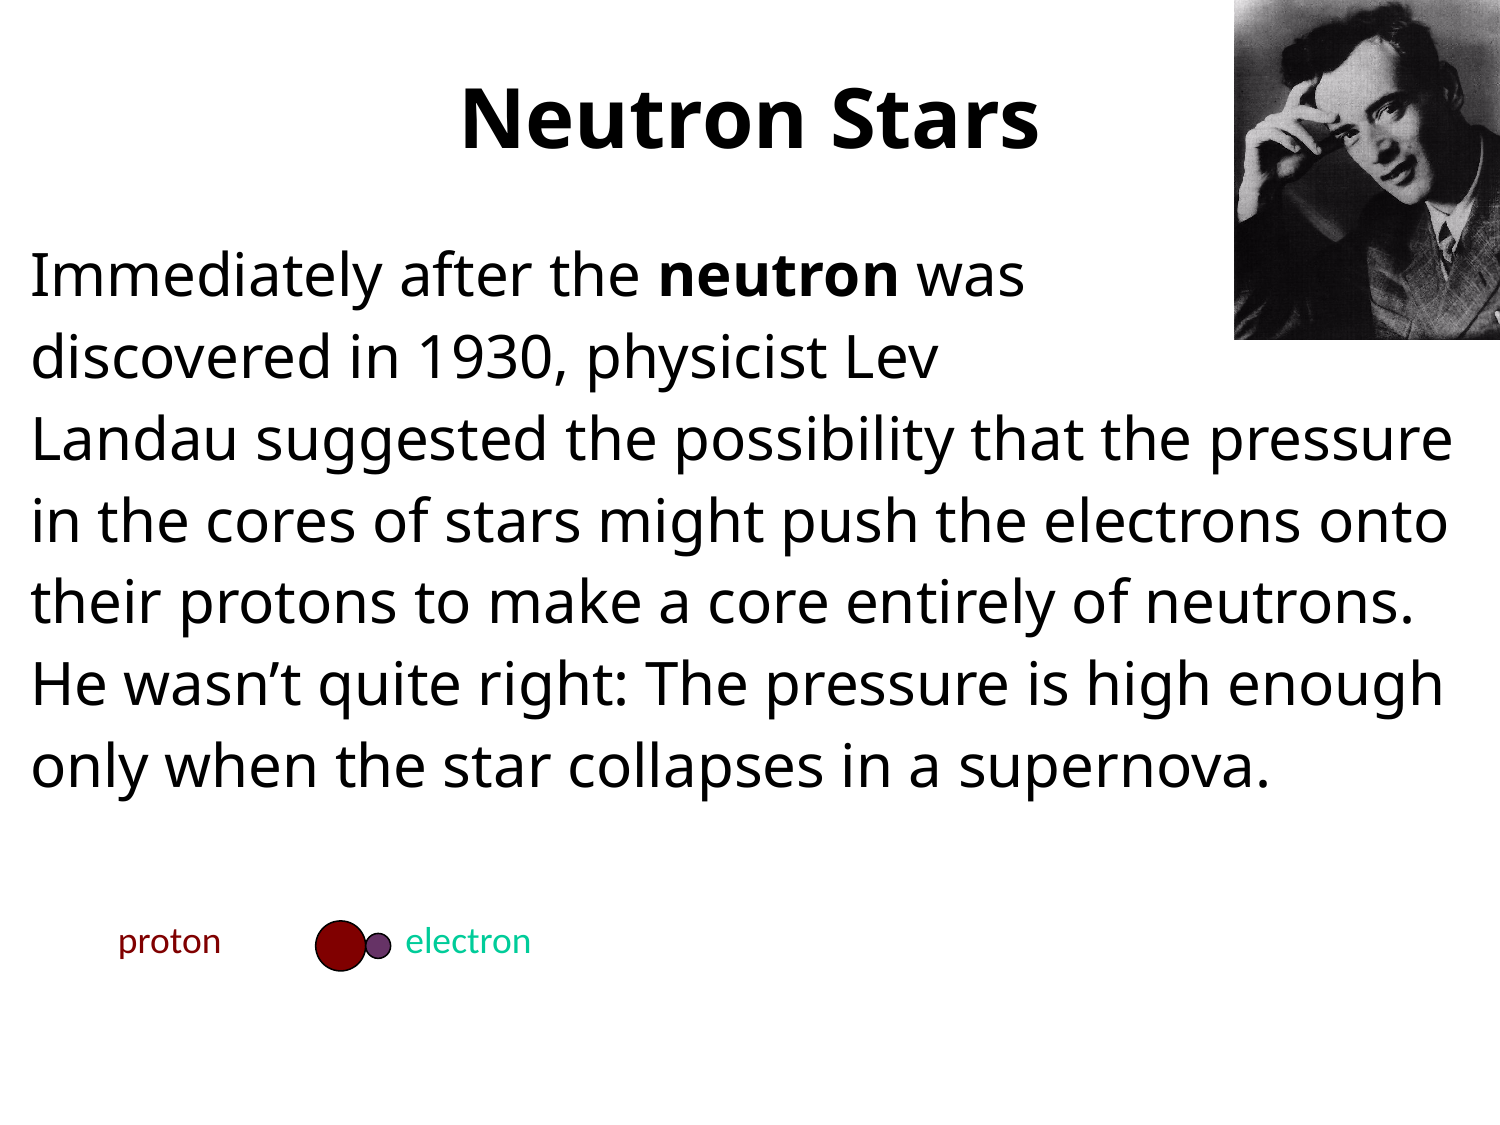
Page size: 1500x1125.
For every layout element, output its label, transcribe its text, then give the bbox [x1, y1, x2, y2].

text_box [315, 920, 391, 971]
list Immediately after the neutron was discovered in 1930, physicist Lev Landau suggested the possibility that the pressure in the cores of stars might push the electrons onto their protons to make a core entirely of neutrons. He wasn’t quite right: The pressure is high enough only when the star collapses in a supernova. [30, 232, 1471, 886]
text_box proton [103, 908, 304, 969]
title Neutron Stars [30, 22, 1234, 211]
text_box electron [390, 908, 591, 969]
picture [1234, 0, 1500, 341]
